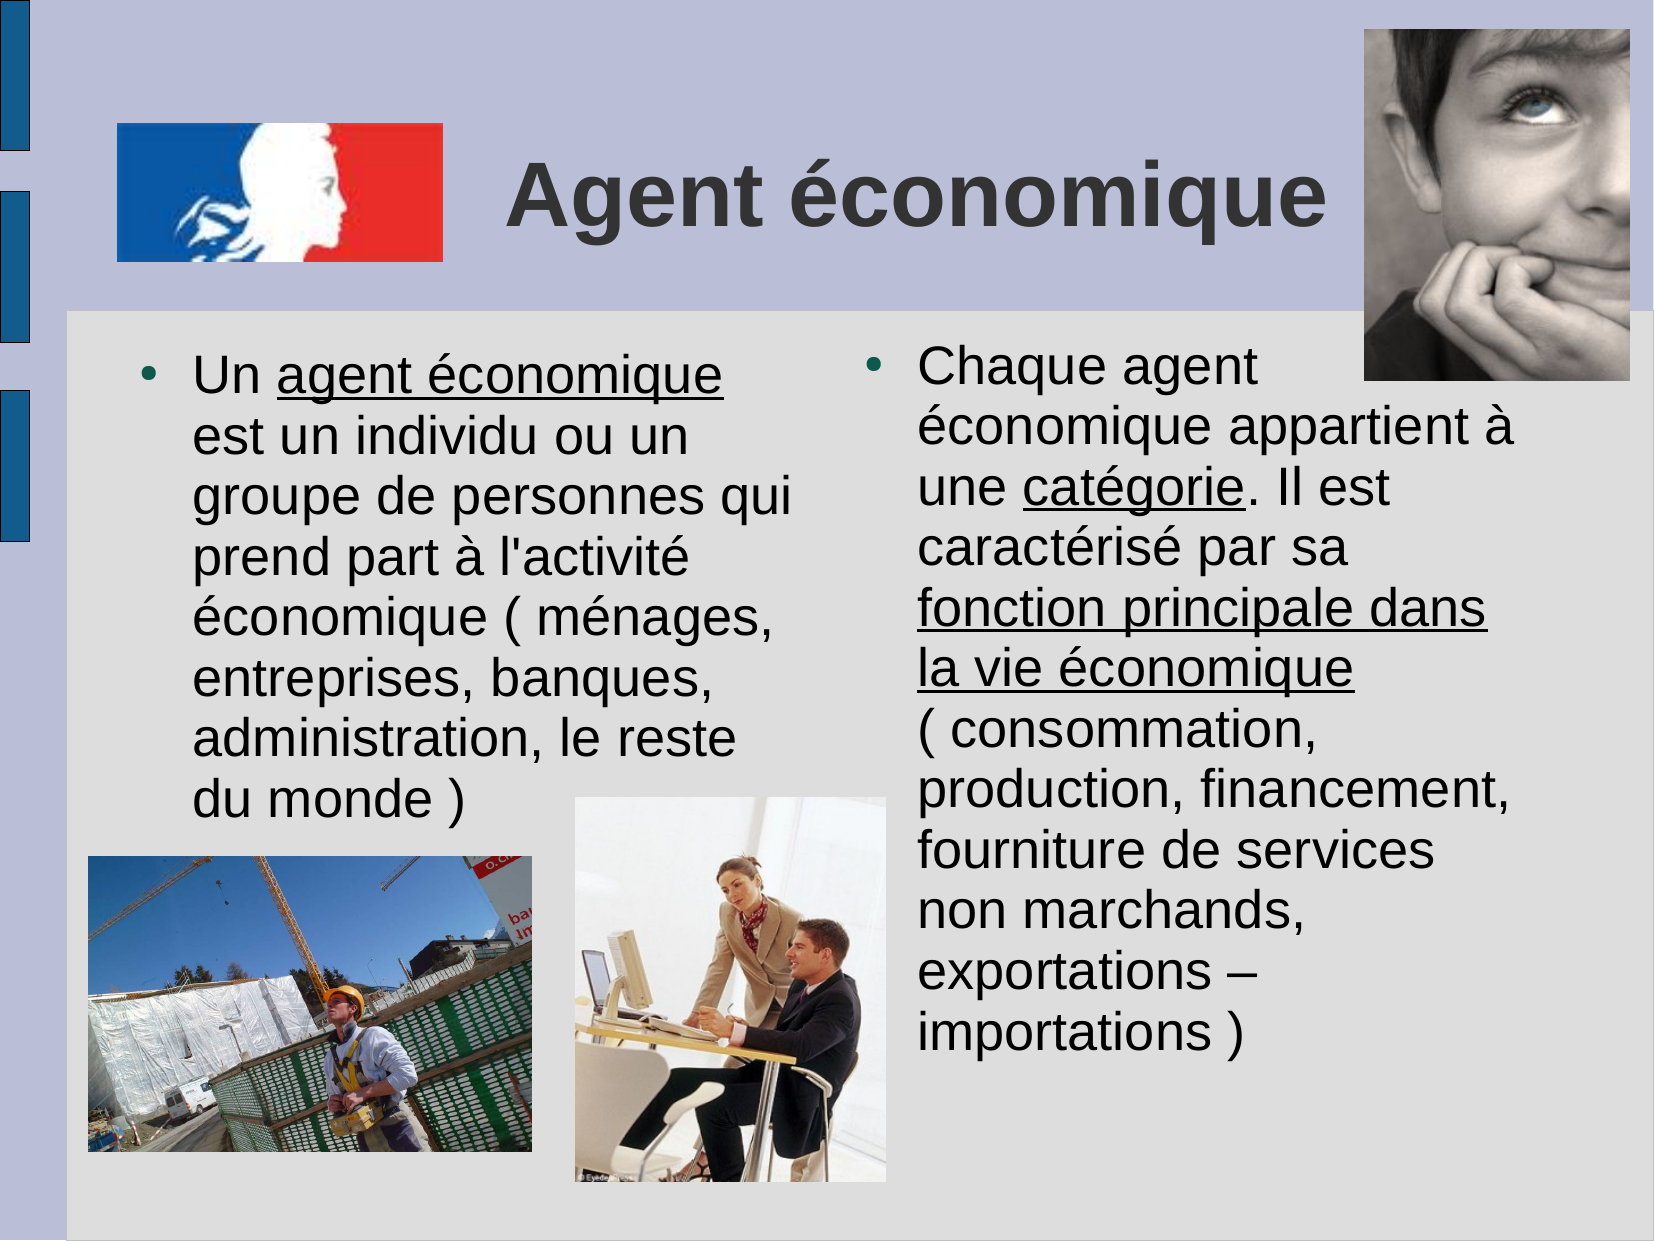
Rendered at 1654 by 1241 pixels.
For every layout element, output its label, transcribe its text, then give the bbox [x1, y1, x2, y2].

picture [1364, 29, 1630, 381]
list Un agent économique est un individu ou un groupe de personnes qui prend part à l'activité économique ( ménages, entreprises, banques, administration, le reste du monde ) [121, 344, 811, 1127]
list Chaque agent économique appartient à une catégorie. Il est caractérisé par sa fonction principale dans la vie économique ( consommation, production, financement, fourniture de services non marchands, exportations – importations ) [846, 335, 1536, 1117]
title Agent économique [121, 91, 1364, 299]
picture [575, 797, 886, 1182]
picture [88, 856, 532, 1152]
picture [117, 123, 443, 263]
